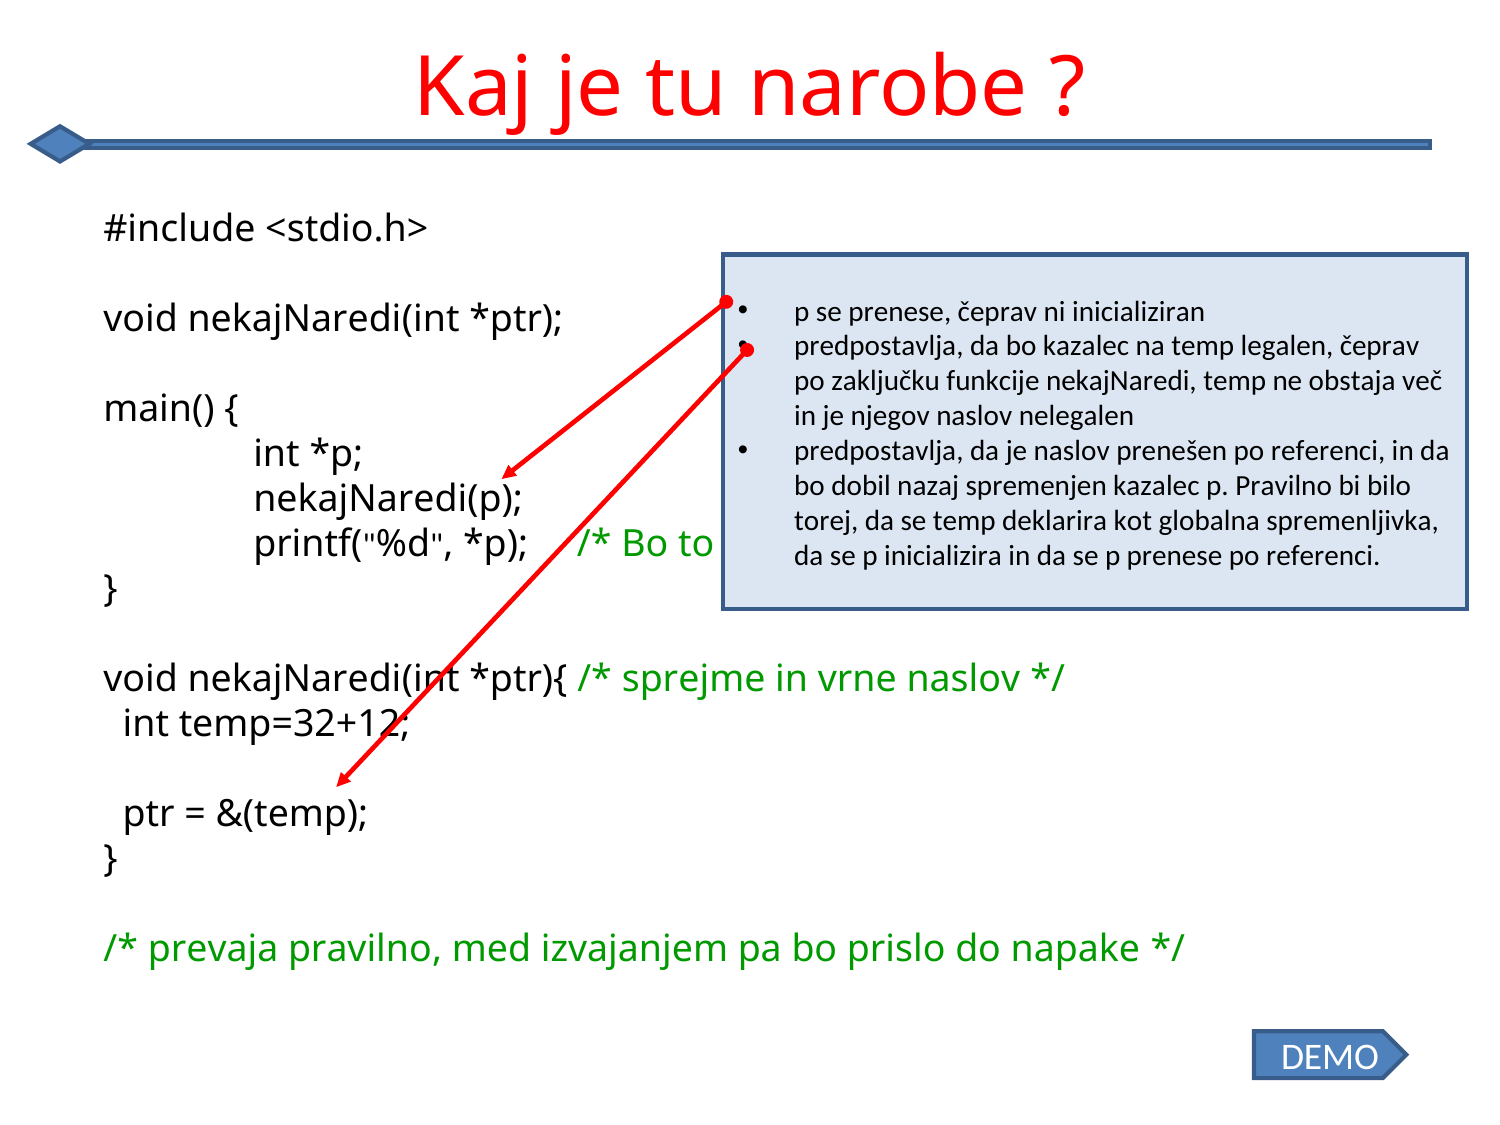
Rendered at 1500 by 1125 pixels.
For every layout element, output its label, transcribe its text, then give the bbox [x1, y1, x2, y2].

text_box p se prenese, čeprav ni inicializiran predpostavlja, da bo kazalec na temp legalen, čeprav po zaključku funkcije nekajNaredi, temp ne obstaja več in je njegov naslov nelegalen predpostavlja, da je naslov prenešen po referenci, in da bo dobil nazaj spremenjen kazalec p. Pravilno bi bilo torej, da se temp deklarira kot globalna spremenljivka, da se p inicializira in da se p prenese po referenci. [723, 254, 1468, 609]
text_box DEMO [1253, 1031, 1407, 1079]
title Kaj je tu narobe ? [75, 23, 1426, 141]
text_box #include <stdio.h> void nekajNaredi(int *ptr); main() { int *p; nekajNaredi(p); printf("%d", *p); /* Bo to delovalo ? */ } void nekajNaredi(int *ptr){ /* sprejme in vrne naslov */ int temp=32+12; ptr = &(temp); } /* prevaja pravilno, med izvajanjem pa bo prislo do napake */ [88, 196, 1406, 977]
text_box [64, 172, 1353, 1071]
